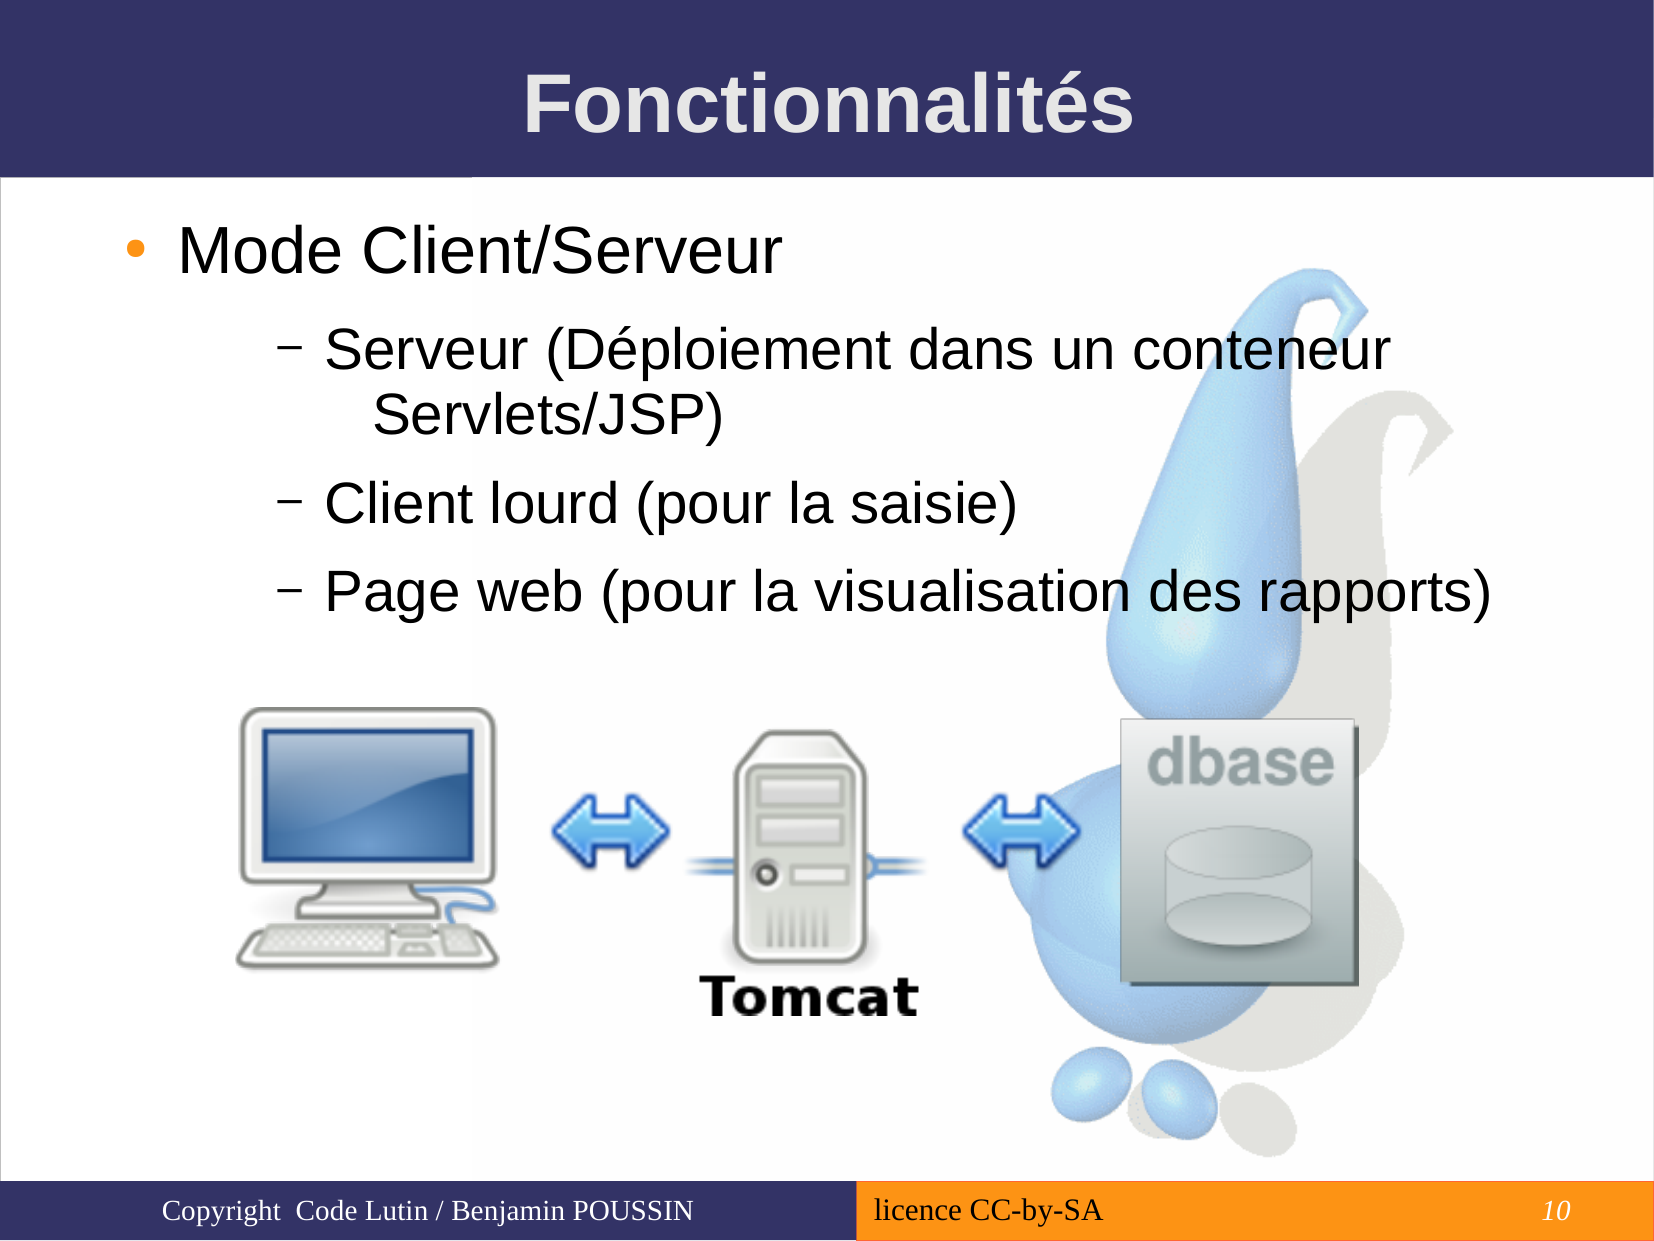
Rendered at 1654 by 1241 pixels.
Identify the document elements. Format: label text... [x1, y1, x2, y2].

picture [235, 707, 1359, 1016]
list Mode Client/Serveur Serveur (Déploiement dans un conteneur Servlets/JSP) Client lourd (pour la saisie) Page web (pour la visualisation des rapports) [88, 212, 1595, 1099]
title Fonctionnalités [123, 0, 1536, 208]
picture [472, 178, 1654, 1181]
